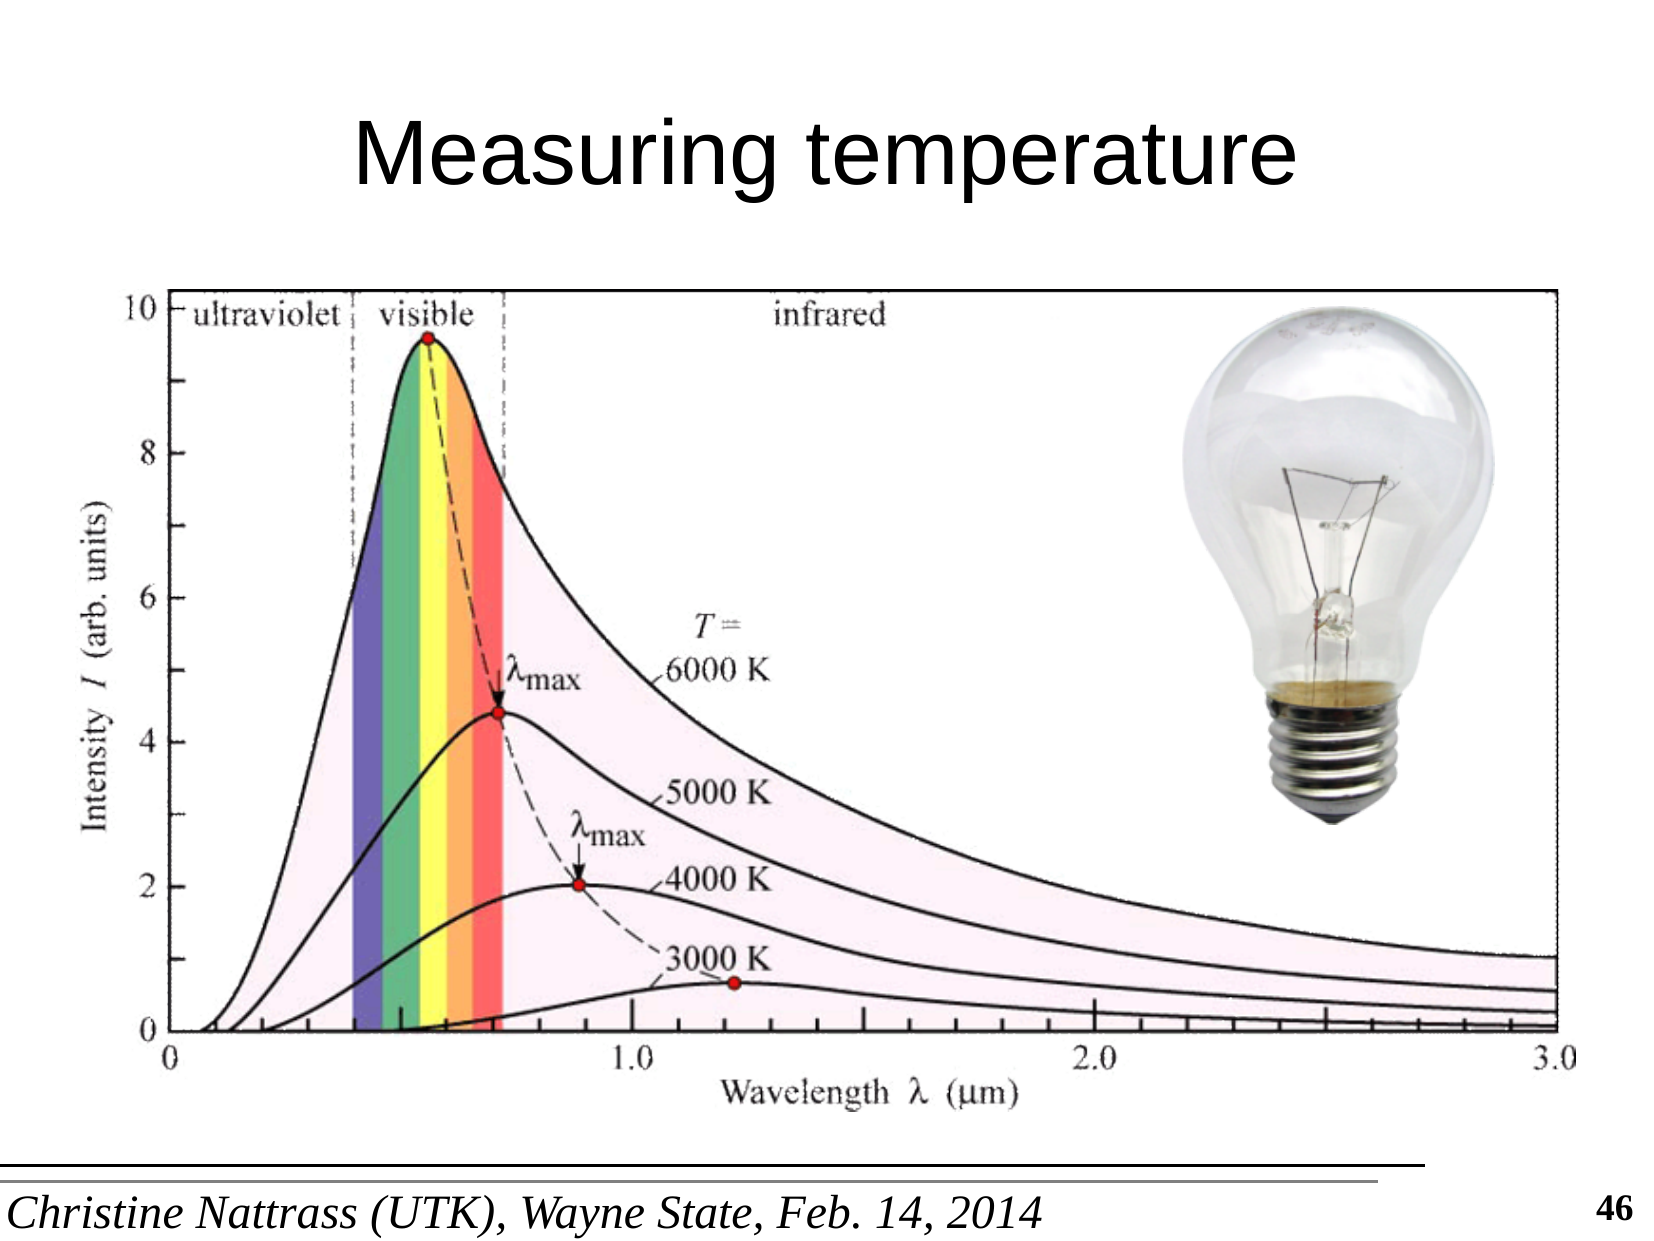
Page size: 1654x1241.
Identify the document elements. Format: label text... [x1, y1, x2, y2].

picture [75, 289, 1576, 1112]
title Measuring temperature [82, 49, 1571, 257]
